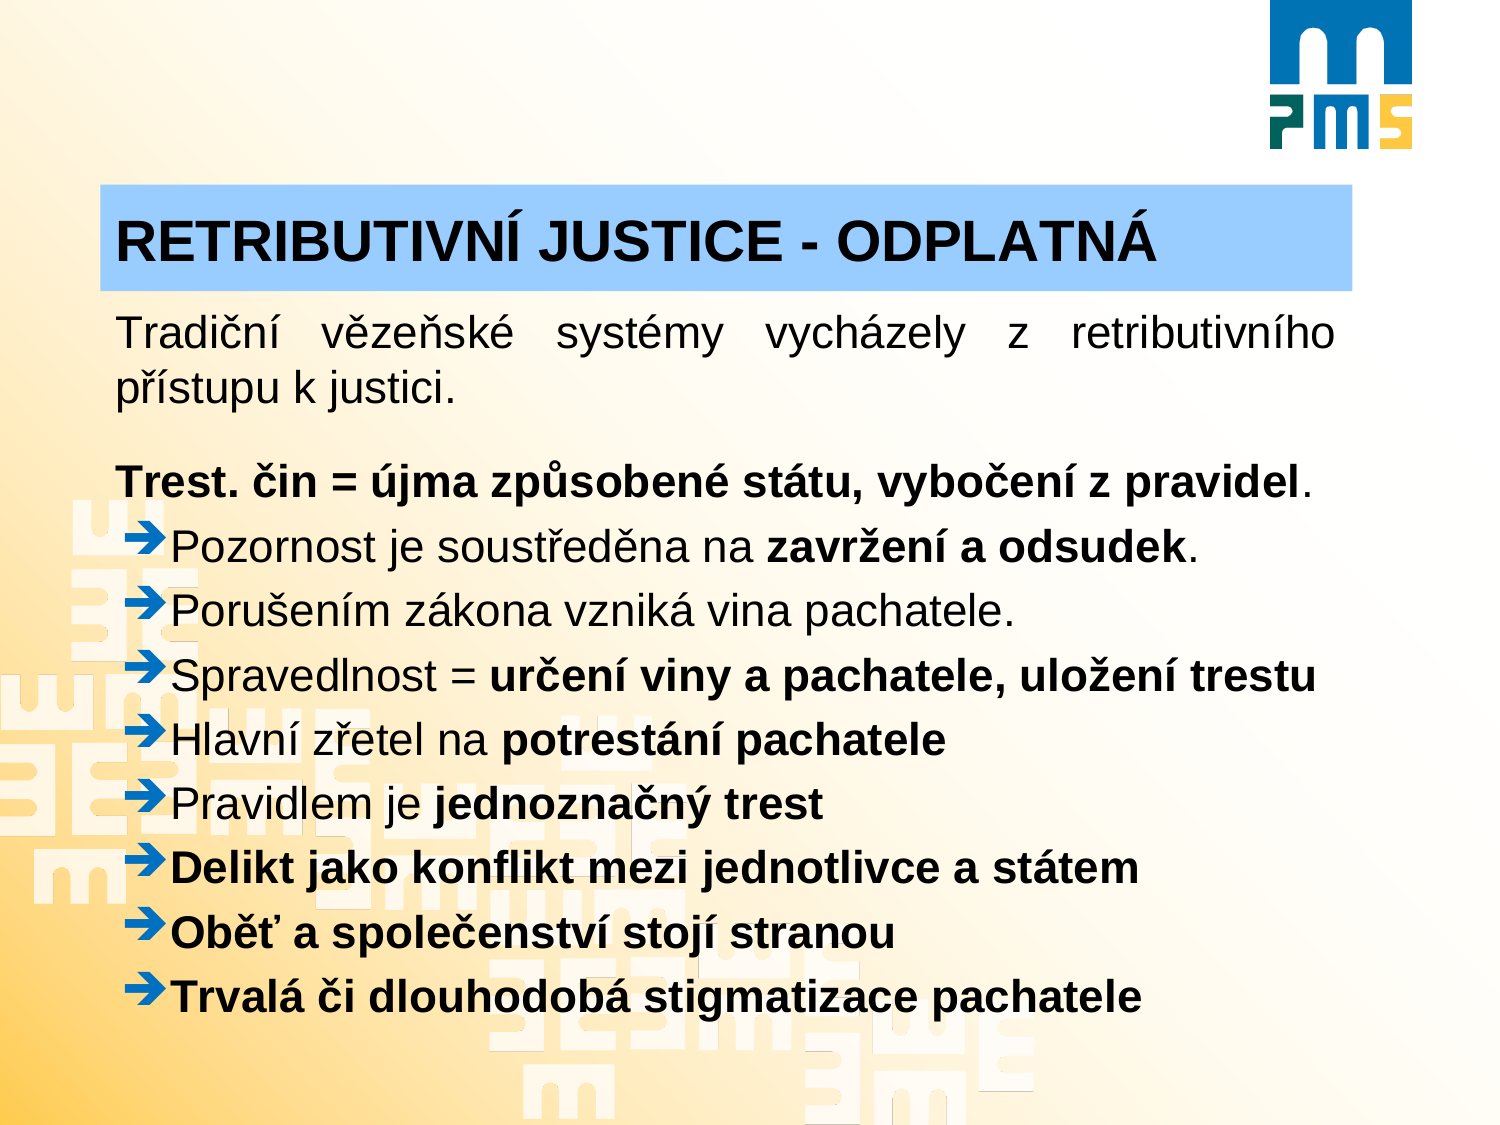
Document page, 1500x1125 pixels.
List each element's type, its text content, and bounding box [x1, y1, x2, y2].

subtitle Tradiční vězeňské systémy vycházely z retributivního přístupu k justici. Trest. čin = újma způsobené státu, vybočení z pravidel. Pozornost je soustředěna na zavržení a odsudek. Porušením zákona vzniká vina pachatele. Spravedlnost = určení viny a pachatele, uložení trestu Hlavní zřetel na potrestání pachatele Pravidlem je jednoznačný trest Delikt jako konflikt mezi jednotlivce a státem Oběť a společenství stojí stranou Trvalá či dlouhodobá stigmatizace pachatele [100, 295, 1353, 993]
title RETRIBUTIVNÍ JUSTICE - ODPLATNÁ [100, 184, 1353, 292]
picture [0, 0, 1500, 1125]
